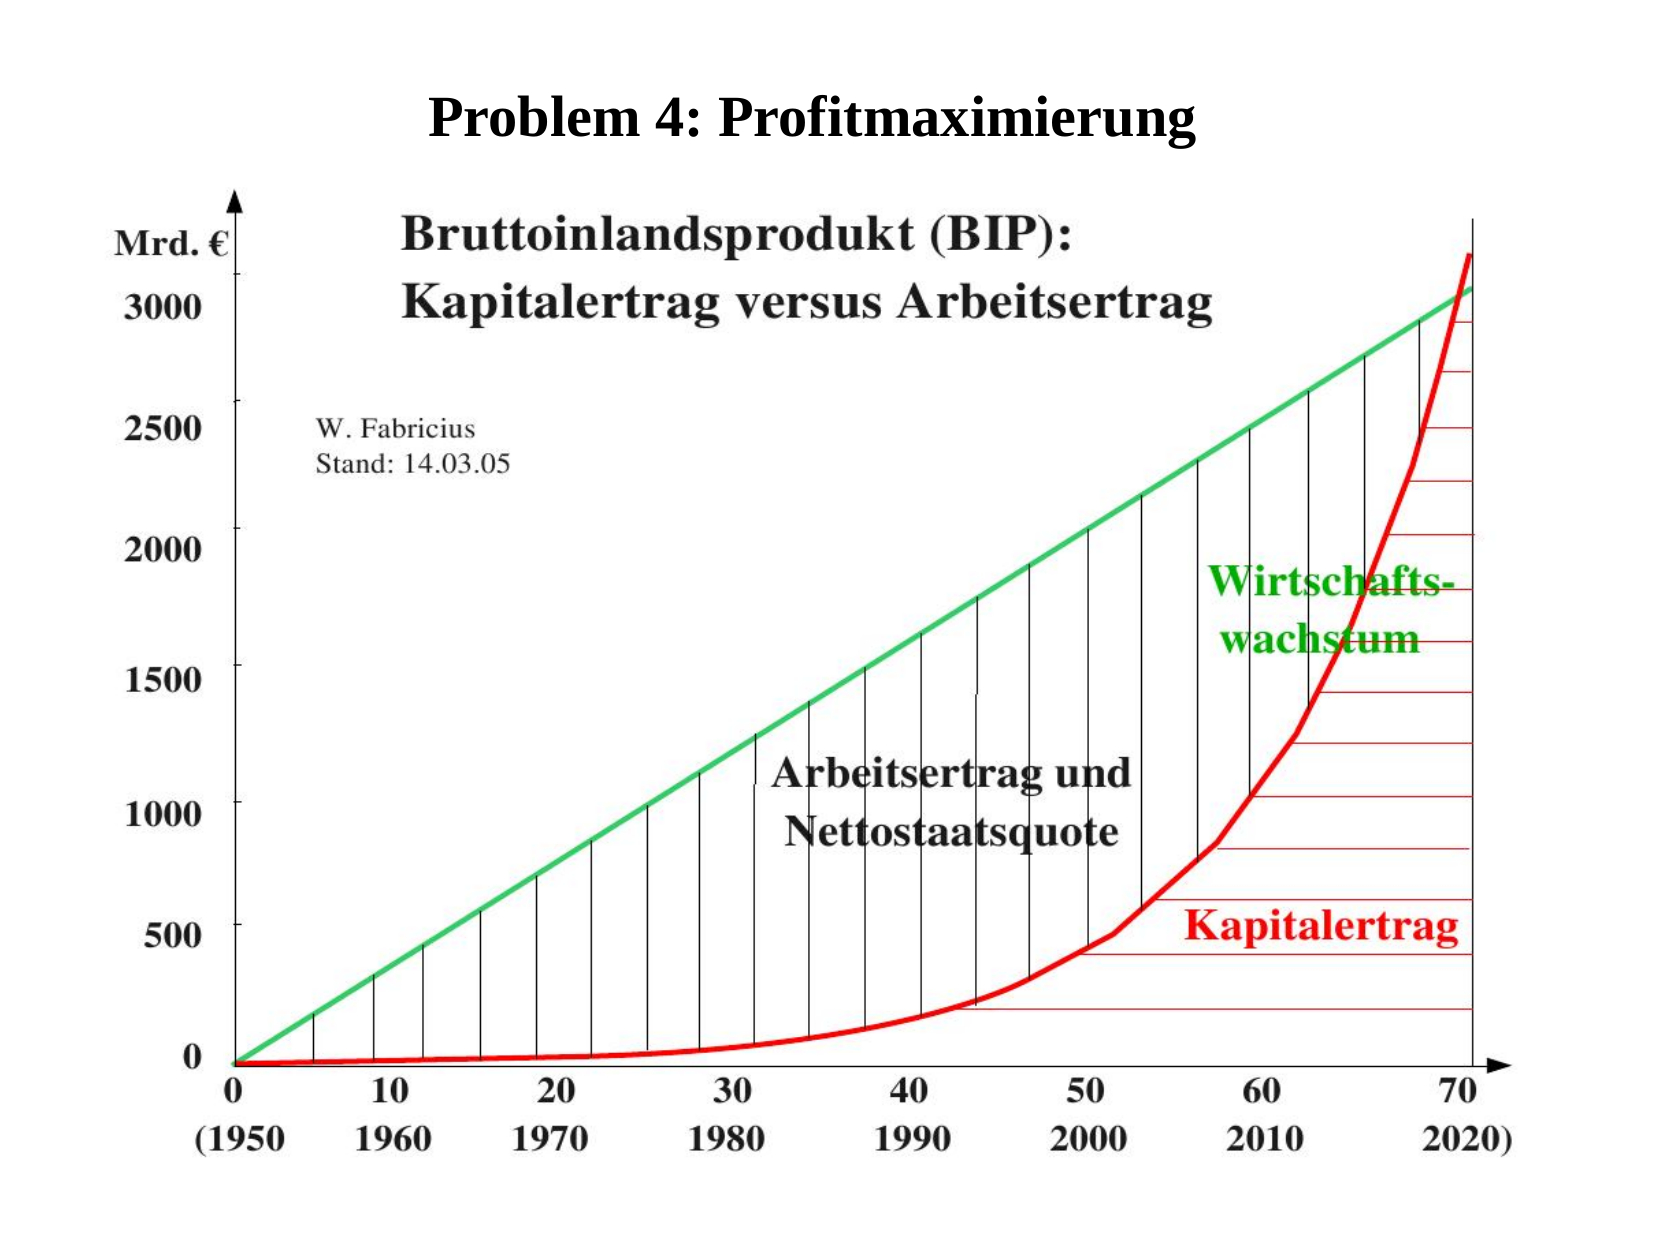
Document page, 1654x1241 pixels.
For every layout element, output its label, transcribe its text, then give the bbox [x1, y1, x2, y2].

picture [94, 177, 1542, 1182]
text_box Problem 4: Profitmaximierung [413, 76, 1241, 157]
